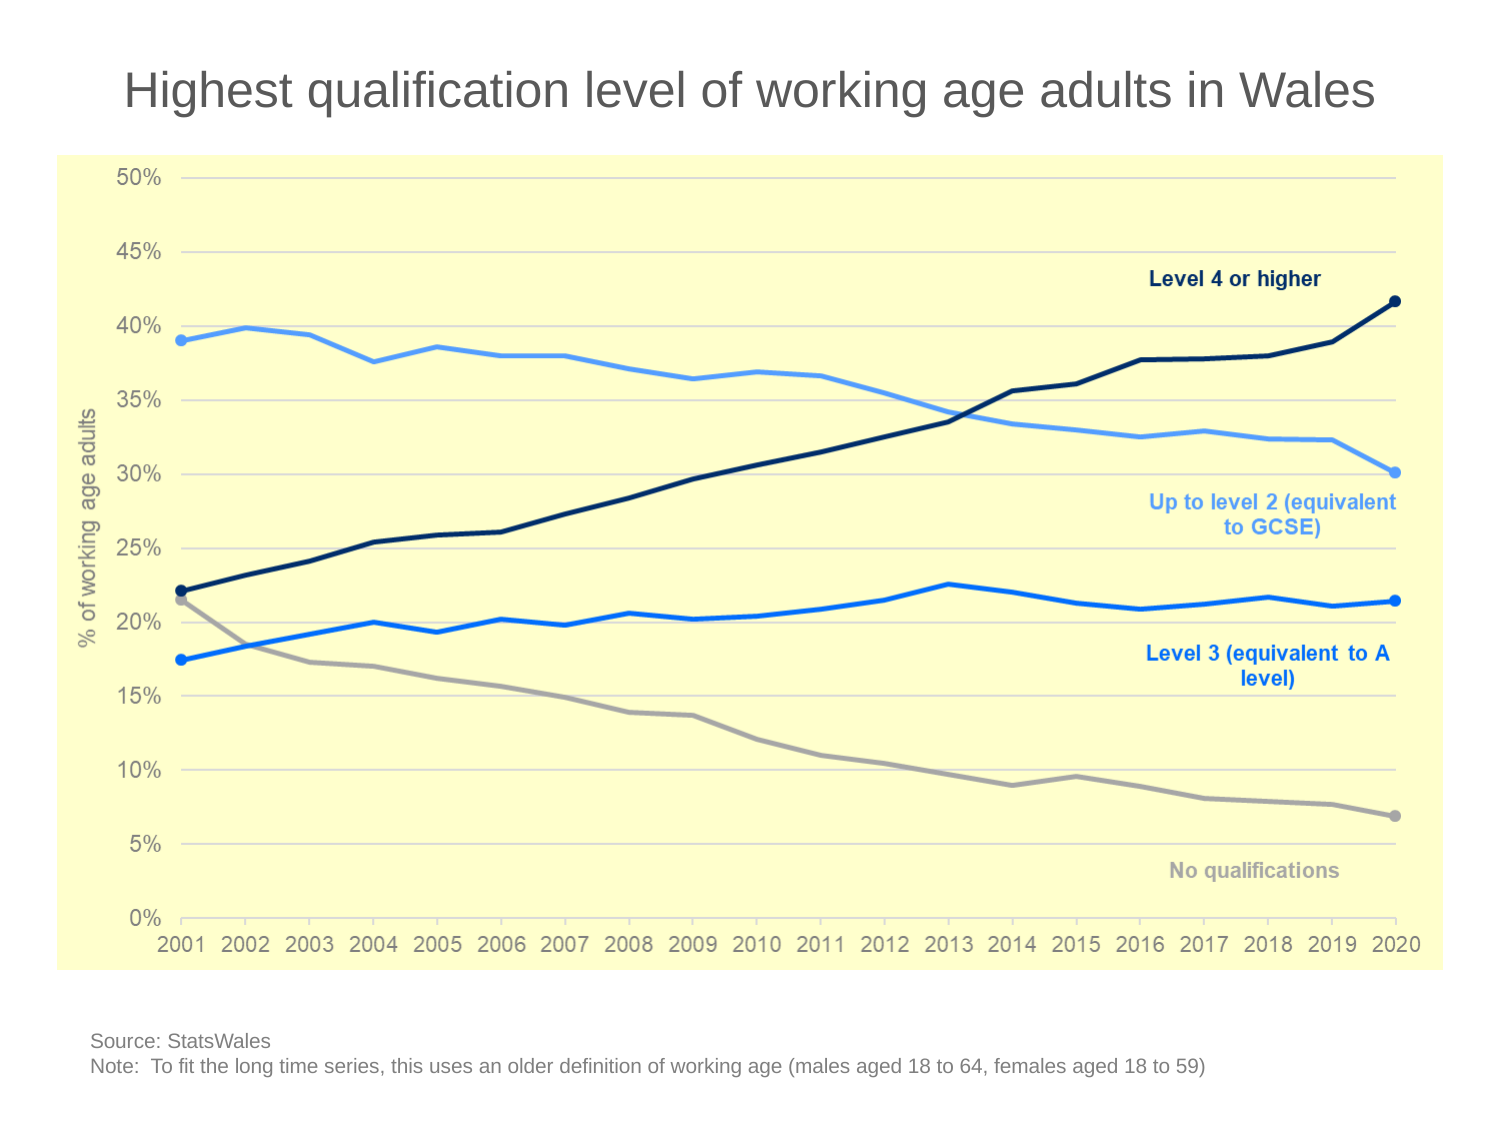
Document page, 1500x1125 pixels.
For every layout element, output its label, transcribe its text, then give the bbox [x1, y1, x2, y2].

text_box Source: StatsWales Note: To fit the long time series, this uses an older definition of working age (males aged 18 to 64, females aged 18 to 59) [75, 1020, 1464, 1112]
title Highest qualification level of working age adults in Wales [75, 1, 1426, 155]
picture [57, 155, 1443, 970]
